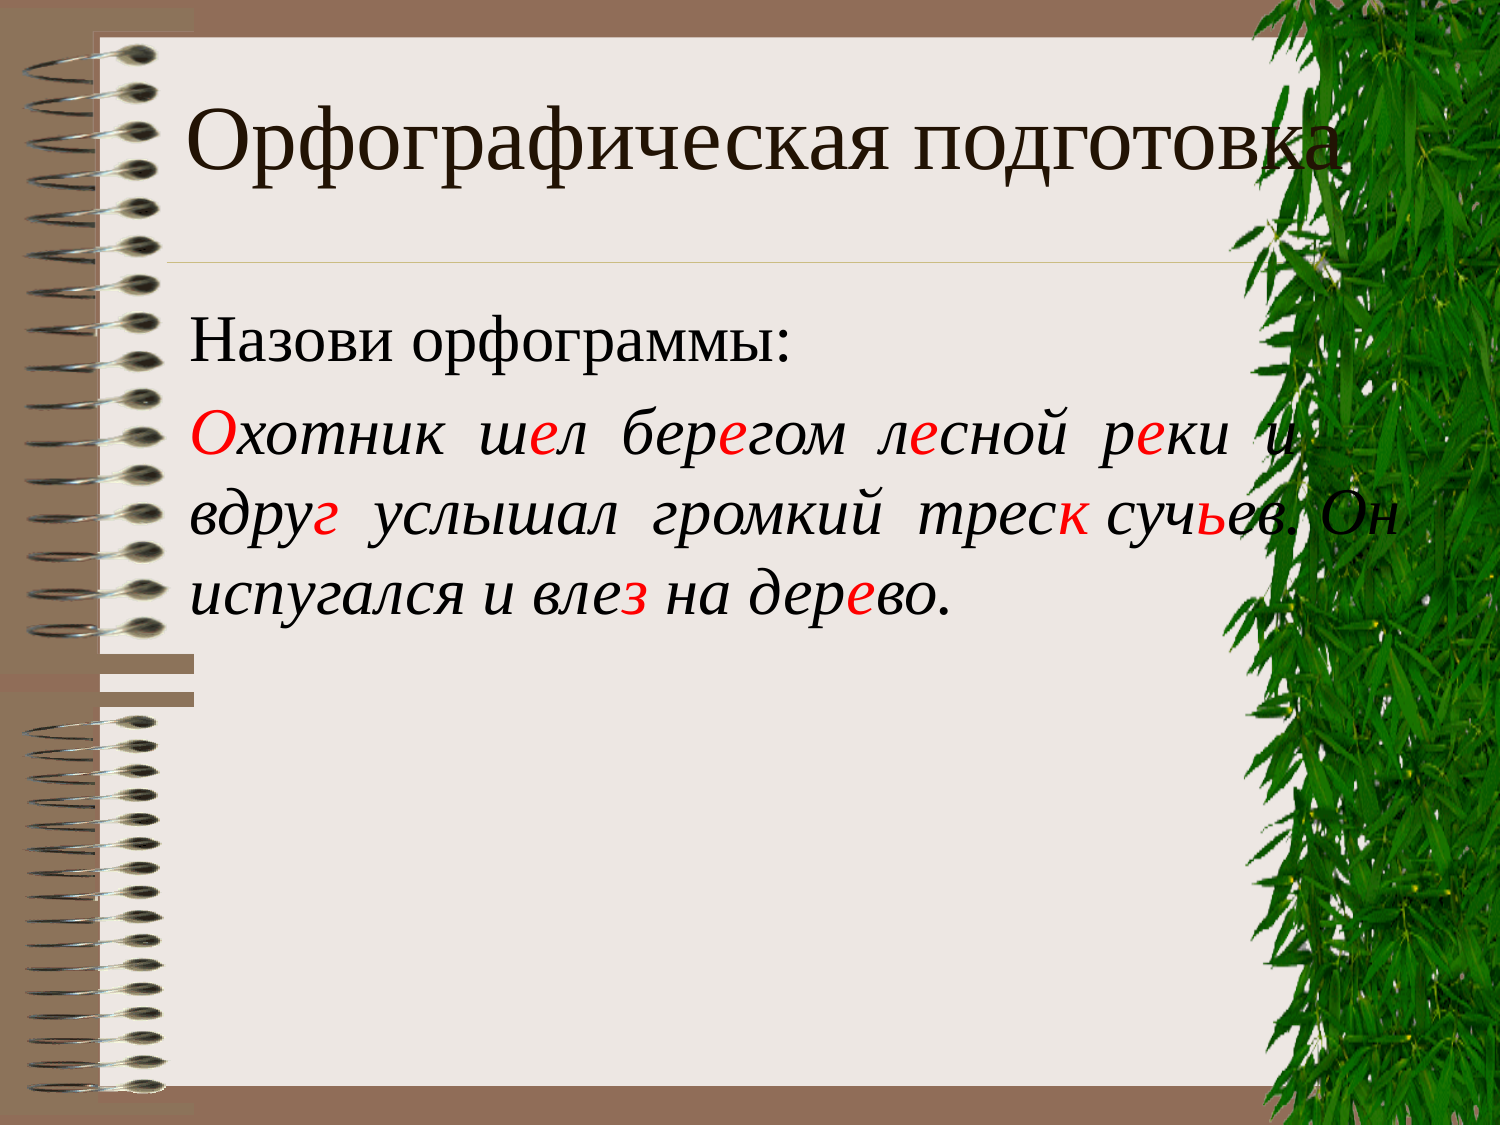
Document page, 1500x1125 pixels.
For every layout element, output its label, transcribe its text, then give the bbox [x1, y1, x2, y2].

picture [0, 692, 194, 1115]
title Орфографическая подготовка [140, 70, 1391, 258]
list Назови орфограммы: Охотник шел берегом лесной реки и вдруг услышал громкий треск сучьев. Он испугался и влез на дерево. [174, 287, 1425, 963]
picture [1206, 0, 1500, 1125]
picture [0, 8, 194, 674]
